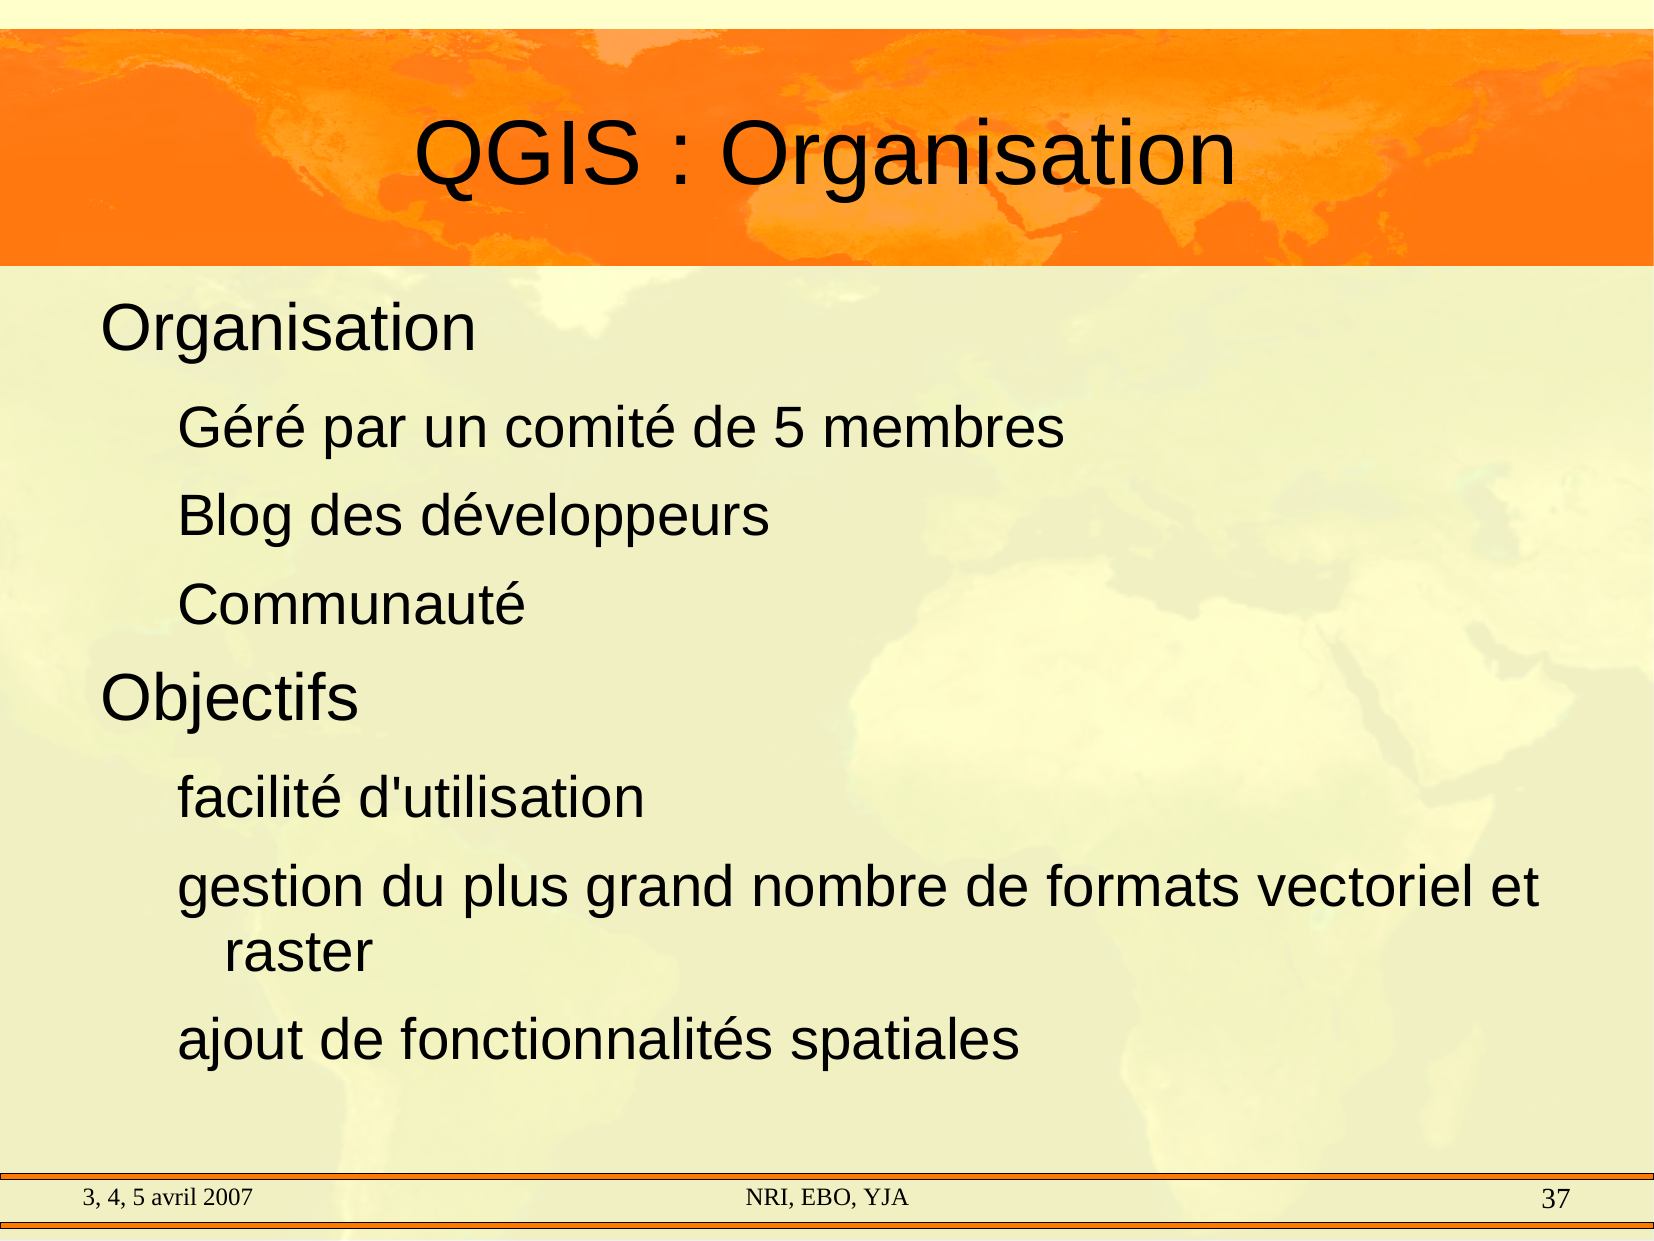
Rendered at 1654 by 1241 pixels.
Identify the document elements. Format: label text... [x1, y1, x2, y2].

list Organisation Géré par un comité de 5 membres Blog des développeurs Communauté Objectifs facilité d'utilisation gestion du plus grand nombre de formats vectoriel et raster ajout de fonctionnalités spatiales [82, 290, 1571, 1109]
title QGIS : Organisation [82, 49, 1571, 257]
picture [0, 29, 1654, 266]
